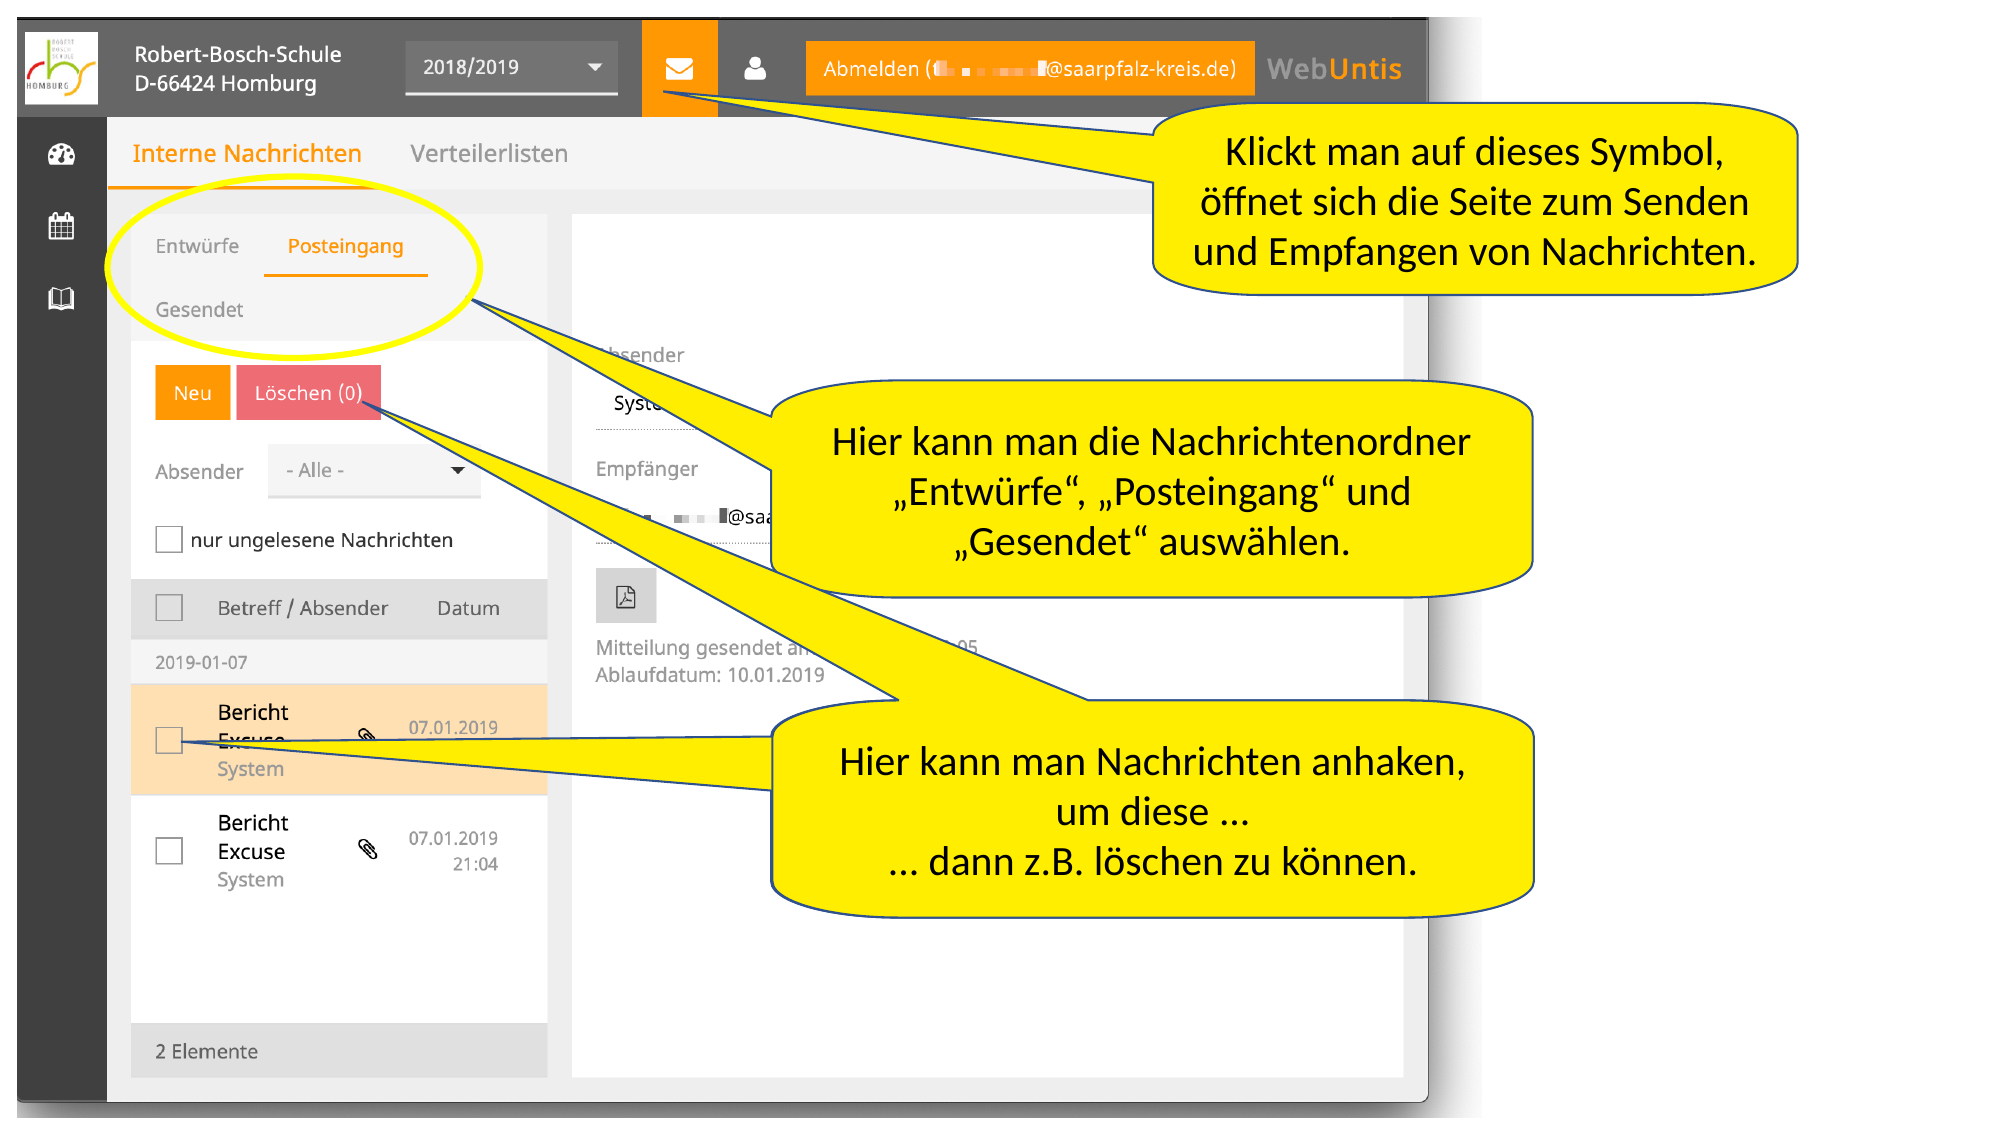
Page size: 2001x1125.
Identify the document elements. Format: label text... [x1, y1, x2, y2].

picture [828, 591, 1482, 707]
text_box Hier kann man Nachrichten anhaken, um diese ... [180, 720, 784, 898]
picture [17, 17, 1482, 1118]
picture [111, 180, 476, 354]
text_box Klickt man auf dieses Symbol, öffnet sich die Seite zum Senden und Empfangen von Nachrichten. [663, 91, 1798, 295]
text_box Hier kann man die Nachrichtenordner „Entwürfe“, „Posteingang“ und „Gesendet“ auswählen. [472, 299, 1533, 598]
text_box Hier kann man Nachrichten anhaken, um diese ... ... dann z.B. löschen zu können. [362, 401, 1534, 918]
